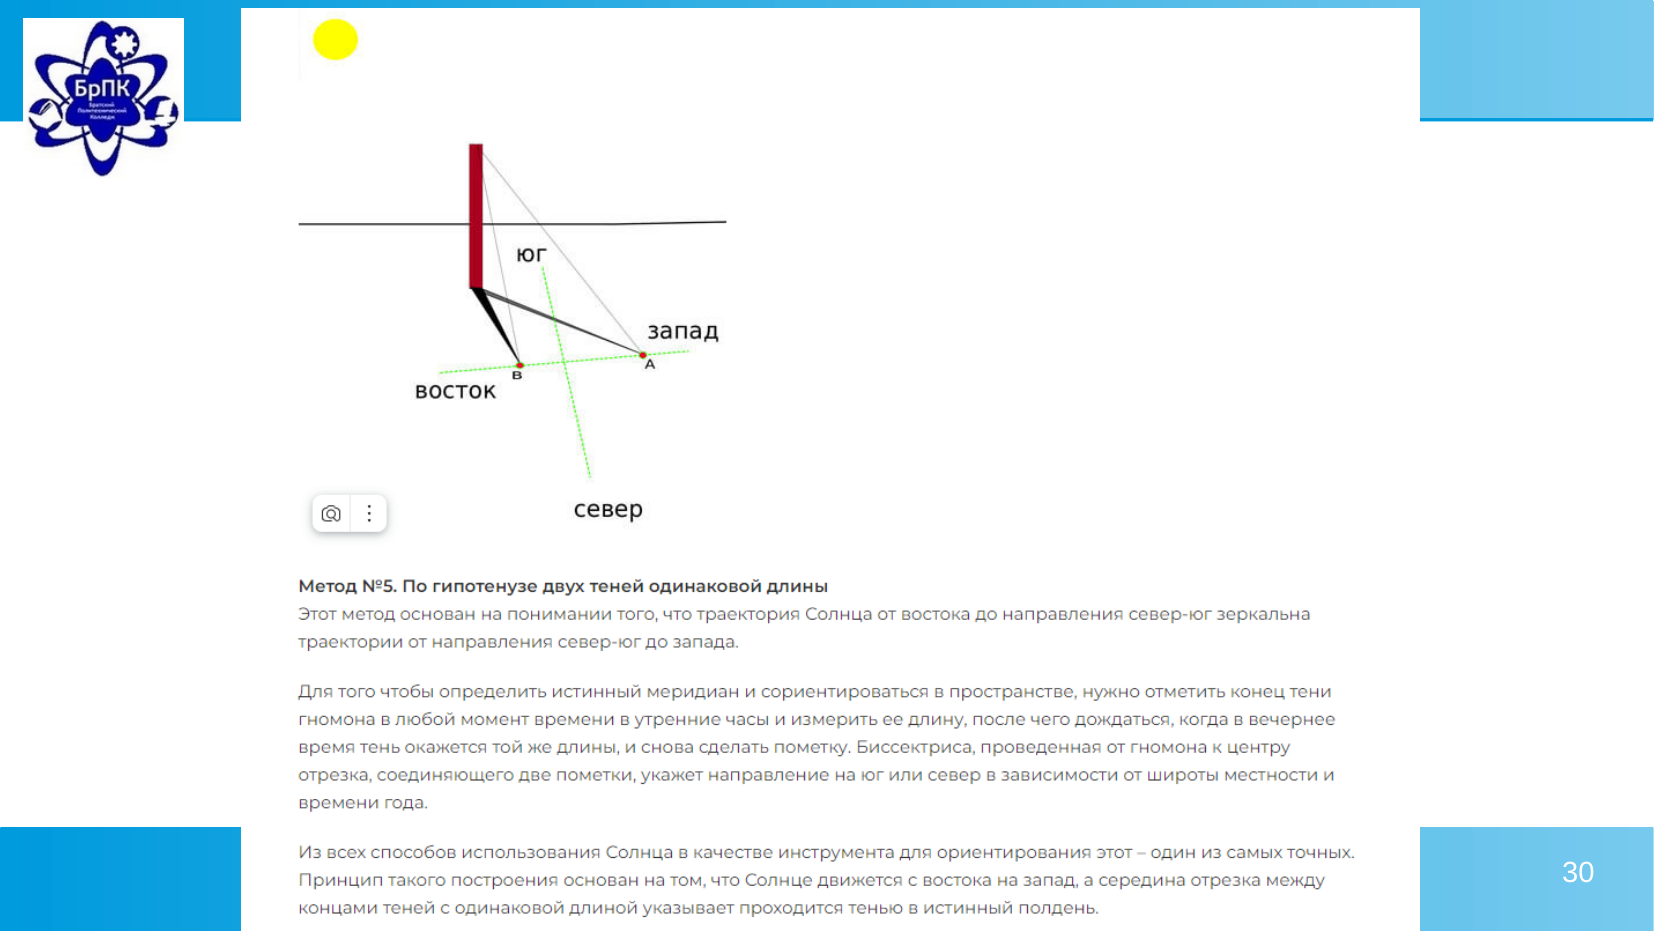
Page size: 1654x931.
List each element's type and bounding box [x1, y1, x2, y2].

picture [241, 8, 1420, 931]
picture [23, 19, 184, 179]
